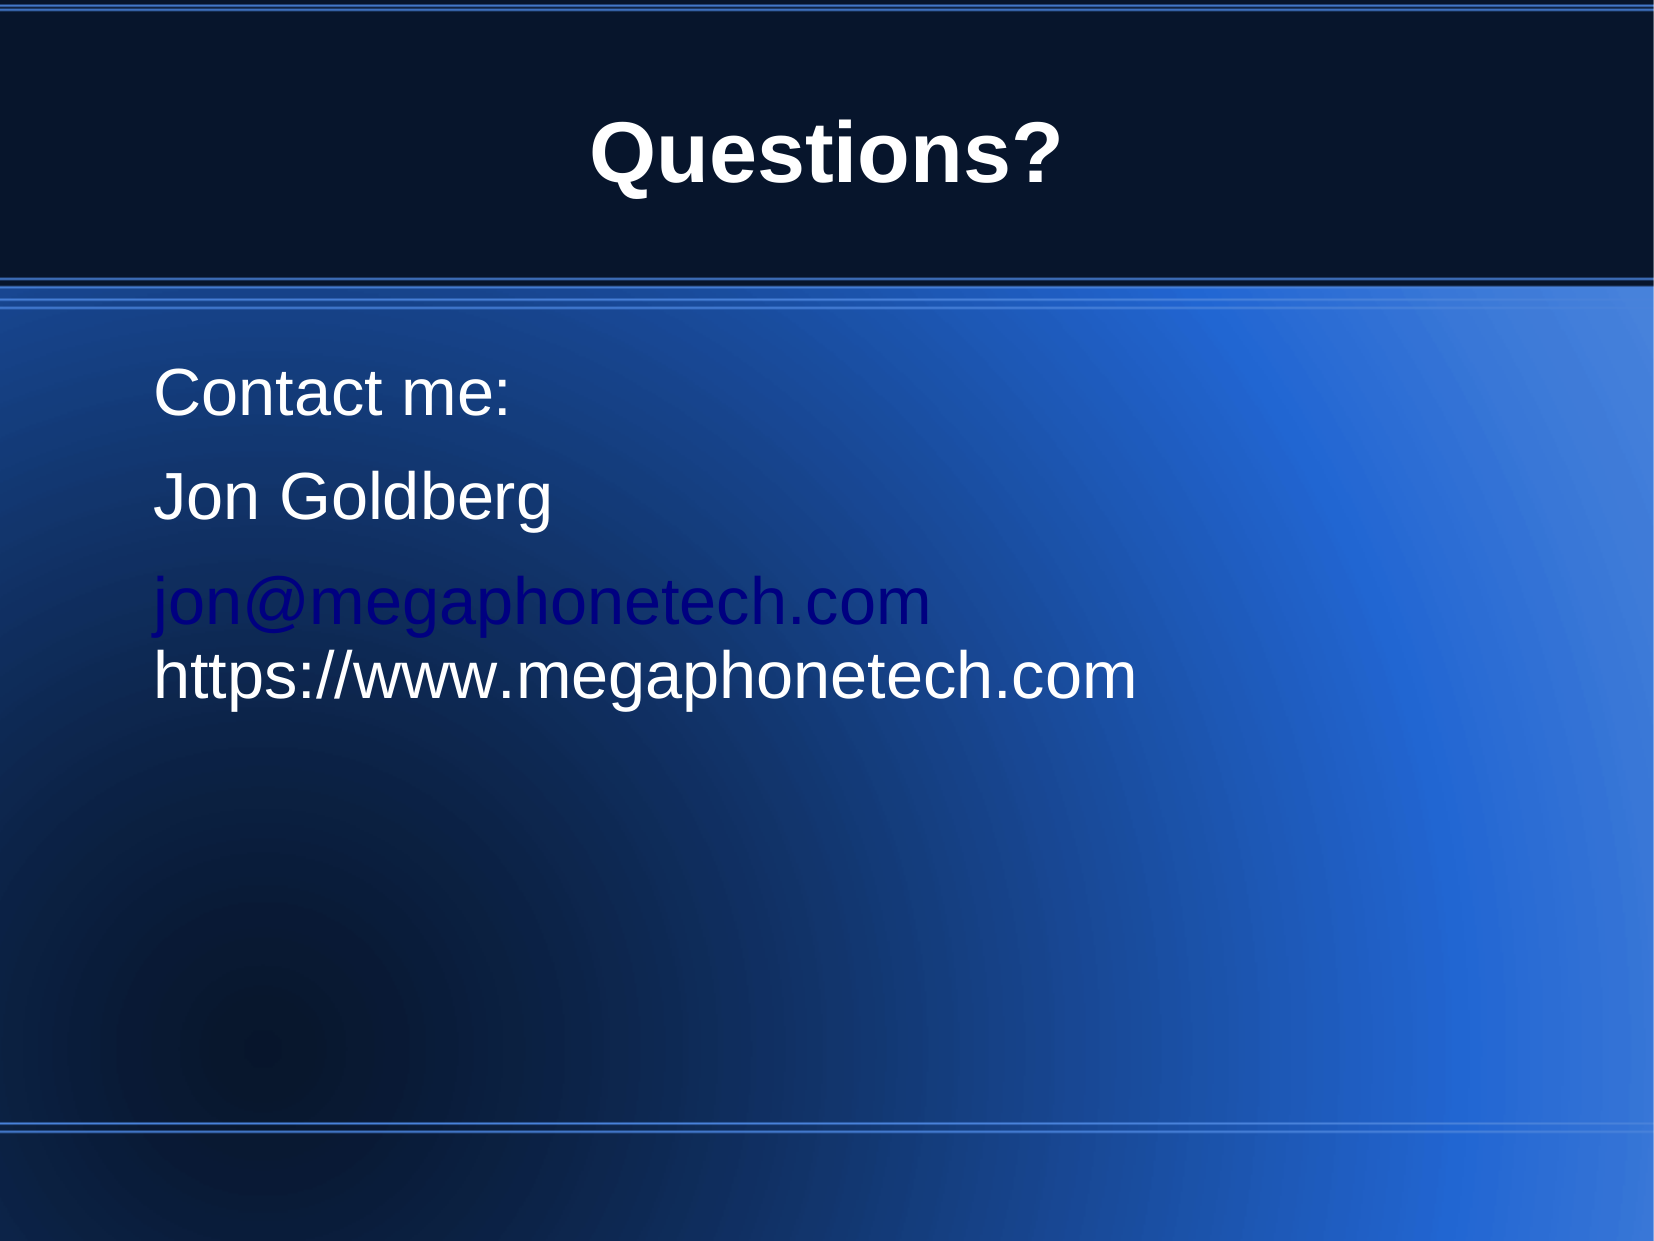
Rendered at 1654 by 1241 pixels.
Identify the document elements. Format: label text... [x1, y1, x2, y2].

title Questions? [82, 49, 1571, 257]
list Contact me: Jon Goldberg jon@megaphonetech.com https://www.megaphonetech.com [82, 355, 1571, 1075]
picture [0, 0, 1654, 1241]
